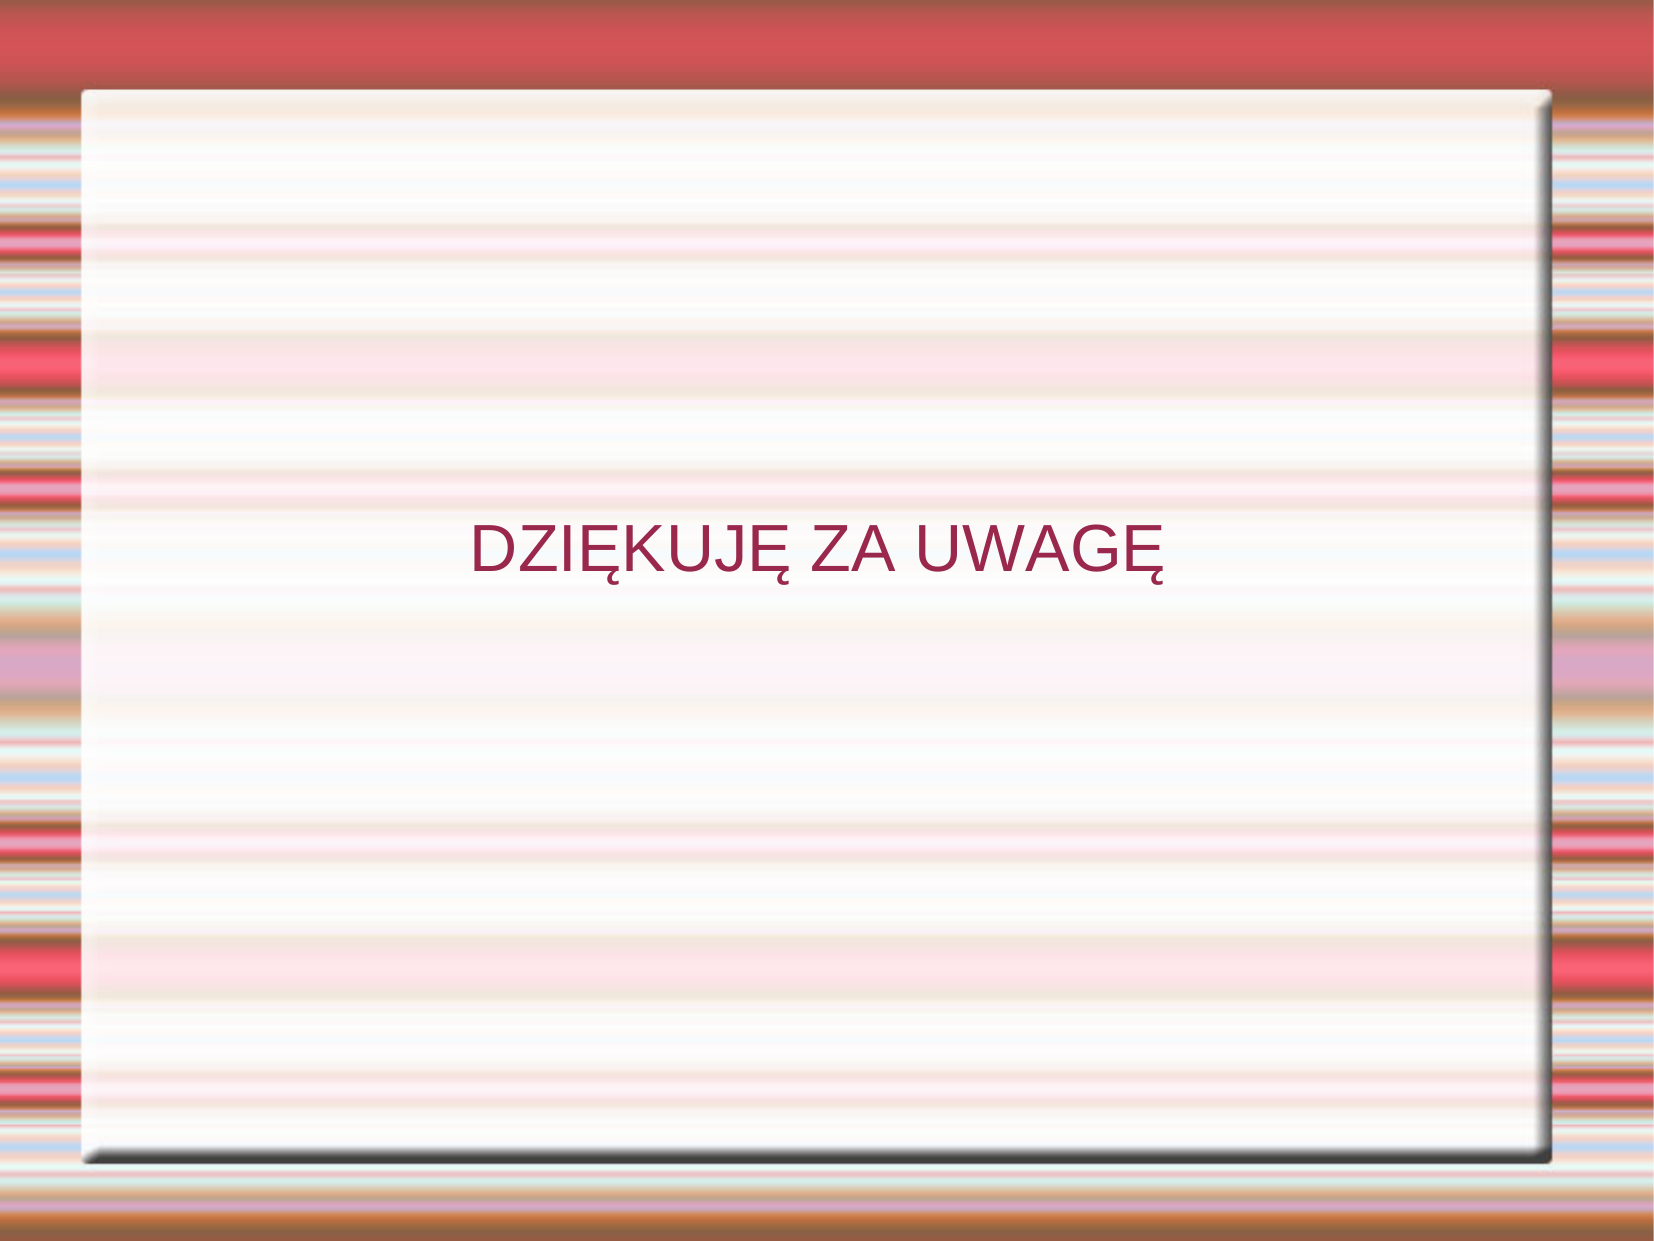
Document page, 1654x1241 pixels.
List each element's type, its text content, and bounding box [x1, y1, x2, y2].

picture [0, 0, 1654, 1241]
subtitle DZIĘKUJĘ ZA UWAGĘ [121, 114, 1534, 1132]
